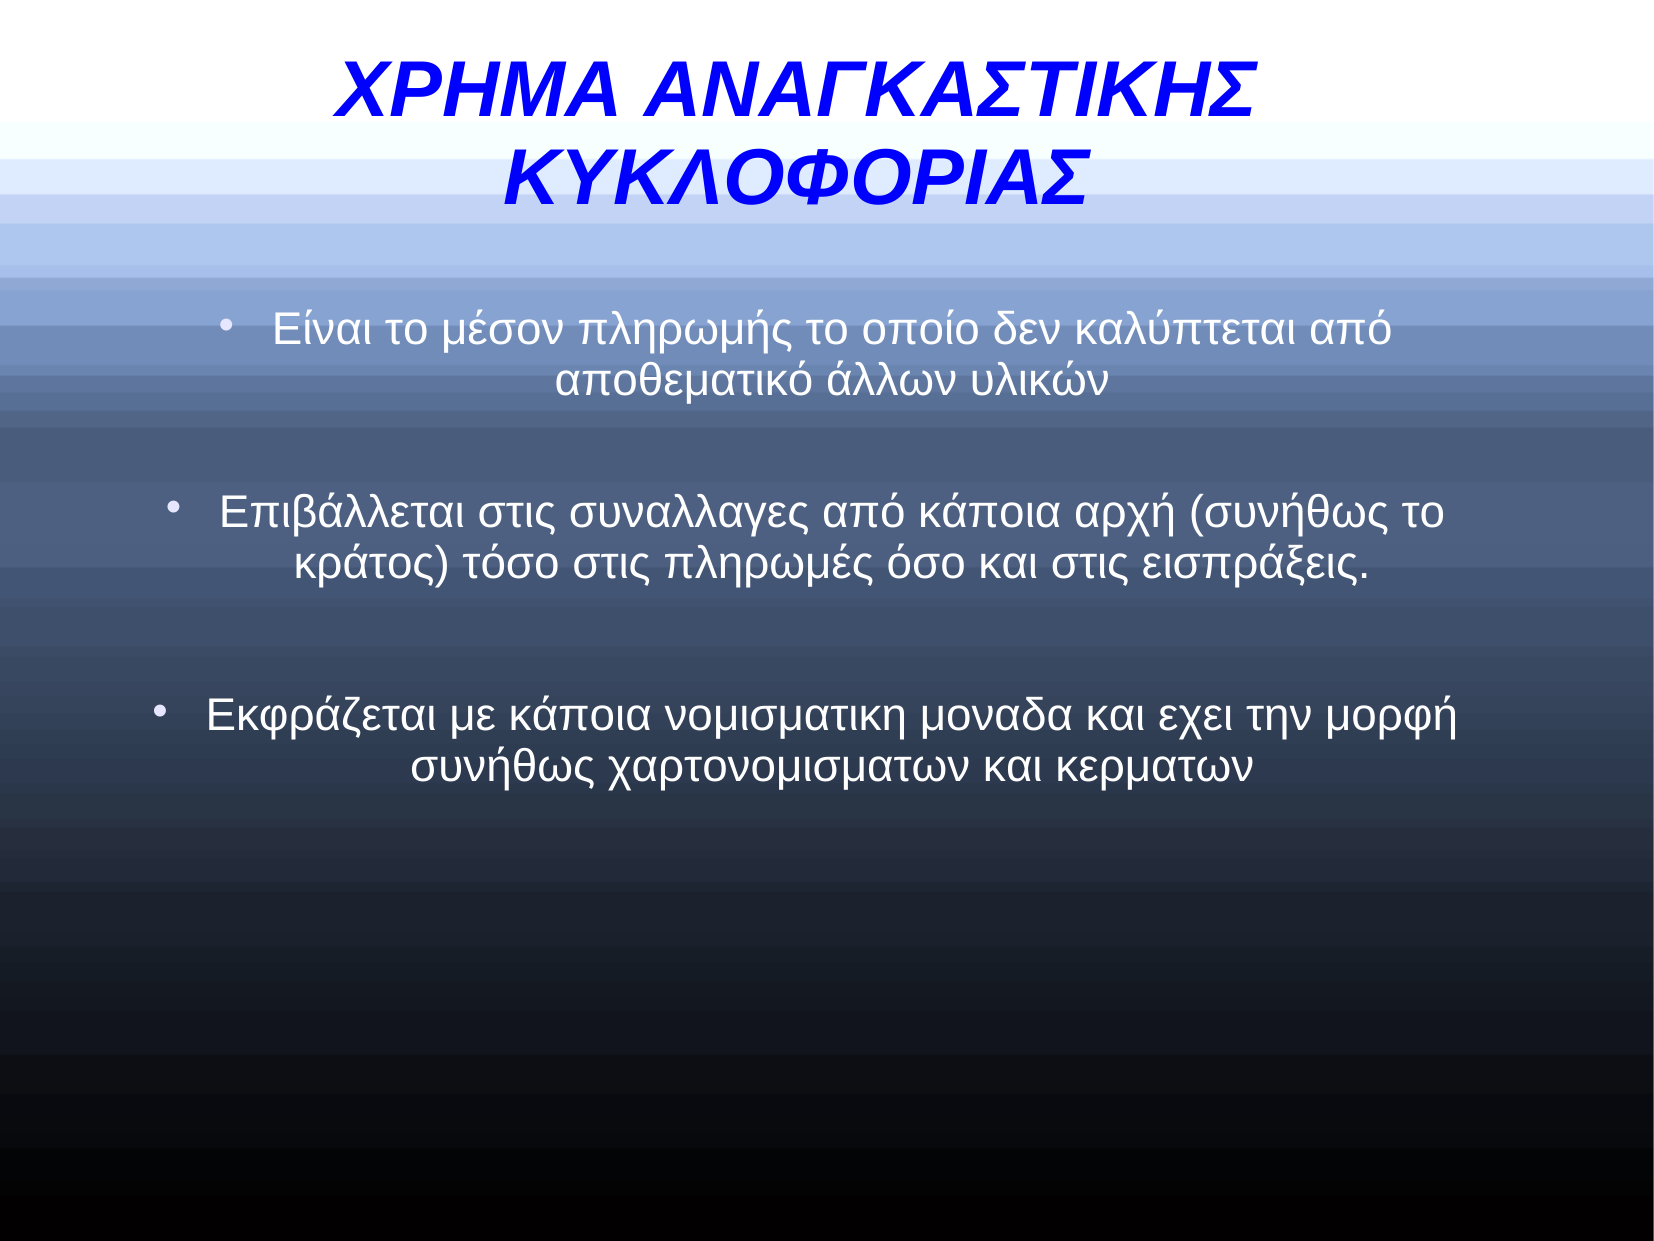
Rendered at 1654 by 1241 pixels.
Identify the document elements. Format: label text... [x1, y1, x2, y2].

list Είναι το μέσον πληρωμής το οποίο δεν καλύπτεται από αποθεματικό άλλων υλικών Επιβάλλεται στις συναλλαγες από κάποια αρχή (συνήθως το κράτος) τόσο στις πληρωμές όσο και στις εισπράξεις. Εκφράζεται με κάποια νομισματικη μοναδα και εχει την μορφή συνήθως χαρτονομισματων και κερματων [79, 303, 1515, 938]
picture [0, 0, 1654, 1241]
title ΧΡΗΜΑ ΑΝΑΓΚΑΣΤΙΚΗΣ ΚΥΚΛΟΦΟΡΙΑΣ [79, 42, 1515, 220]
